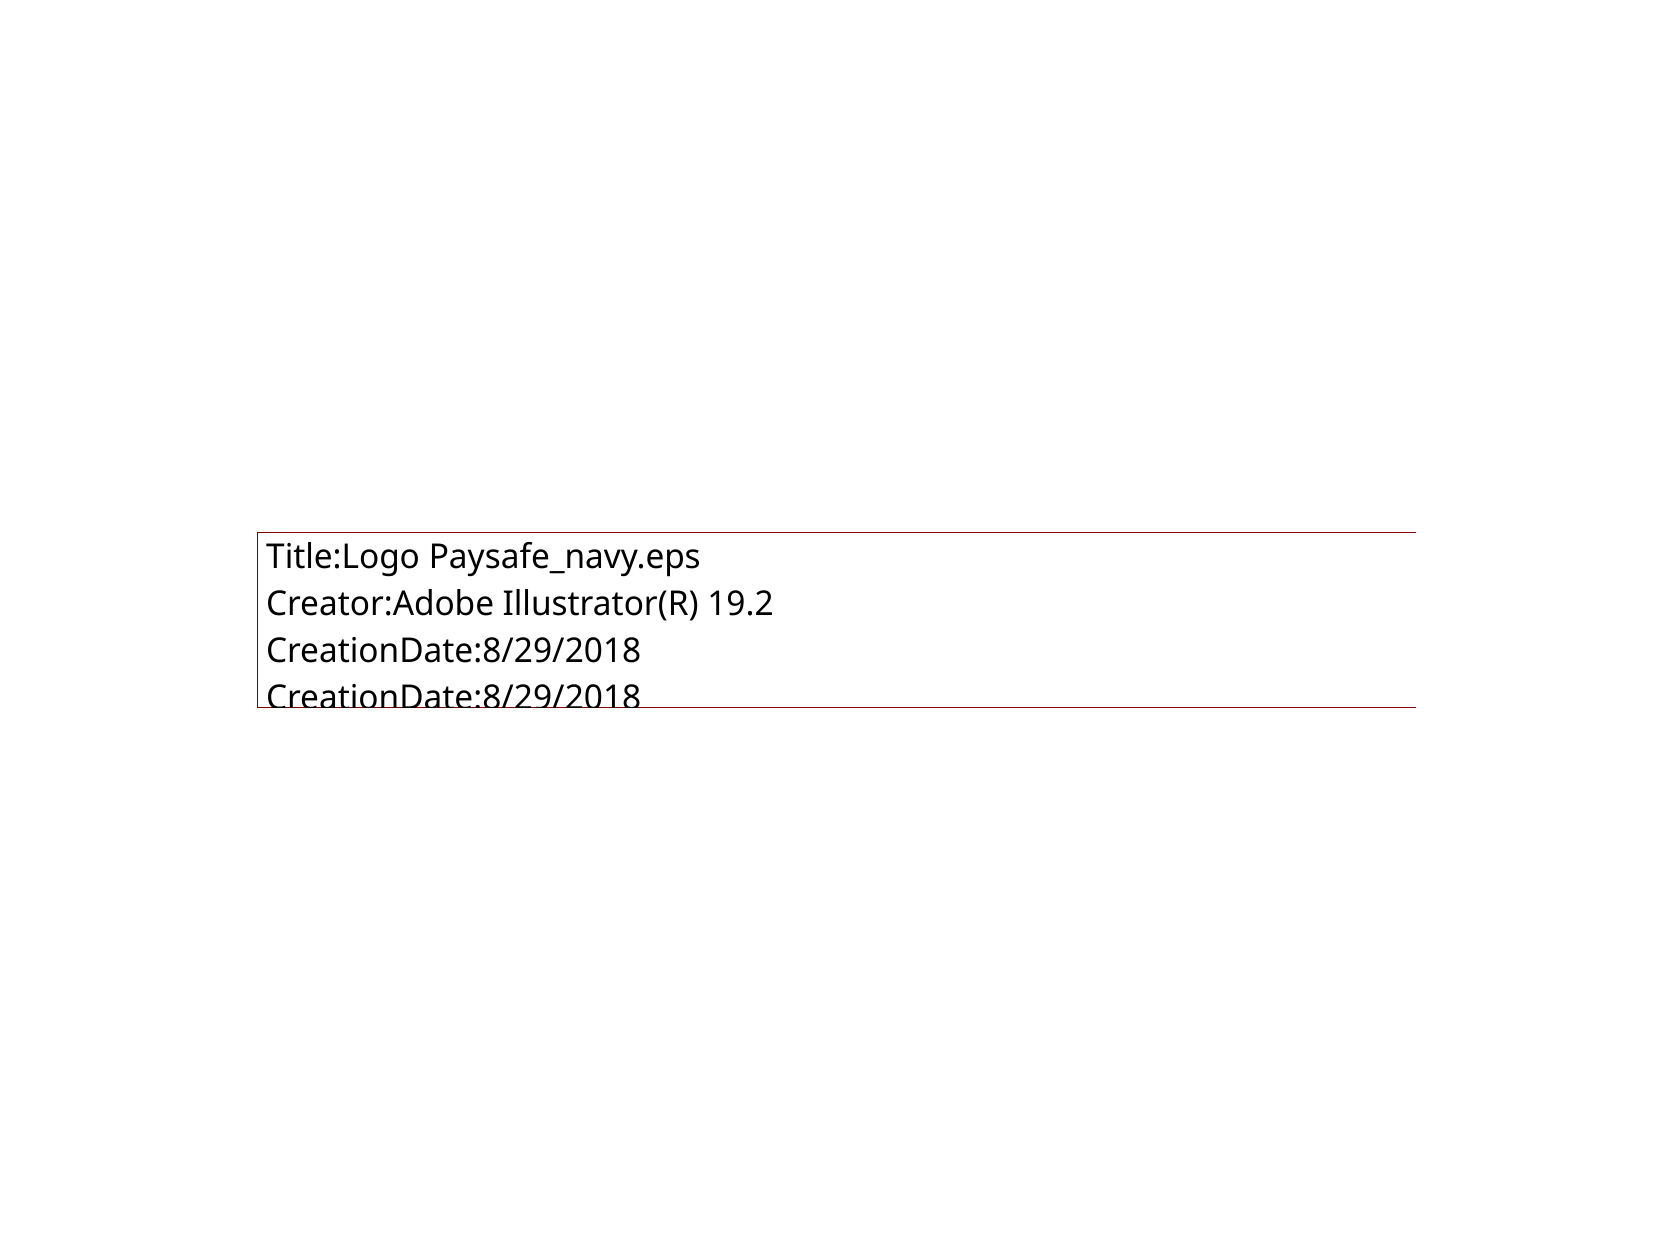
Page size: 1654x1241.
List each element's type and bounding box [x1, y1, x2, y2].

picture [255, 530, 1416, 708]
